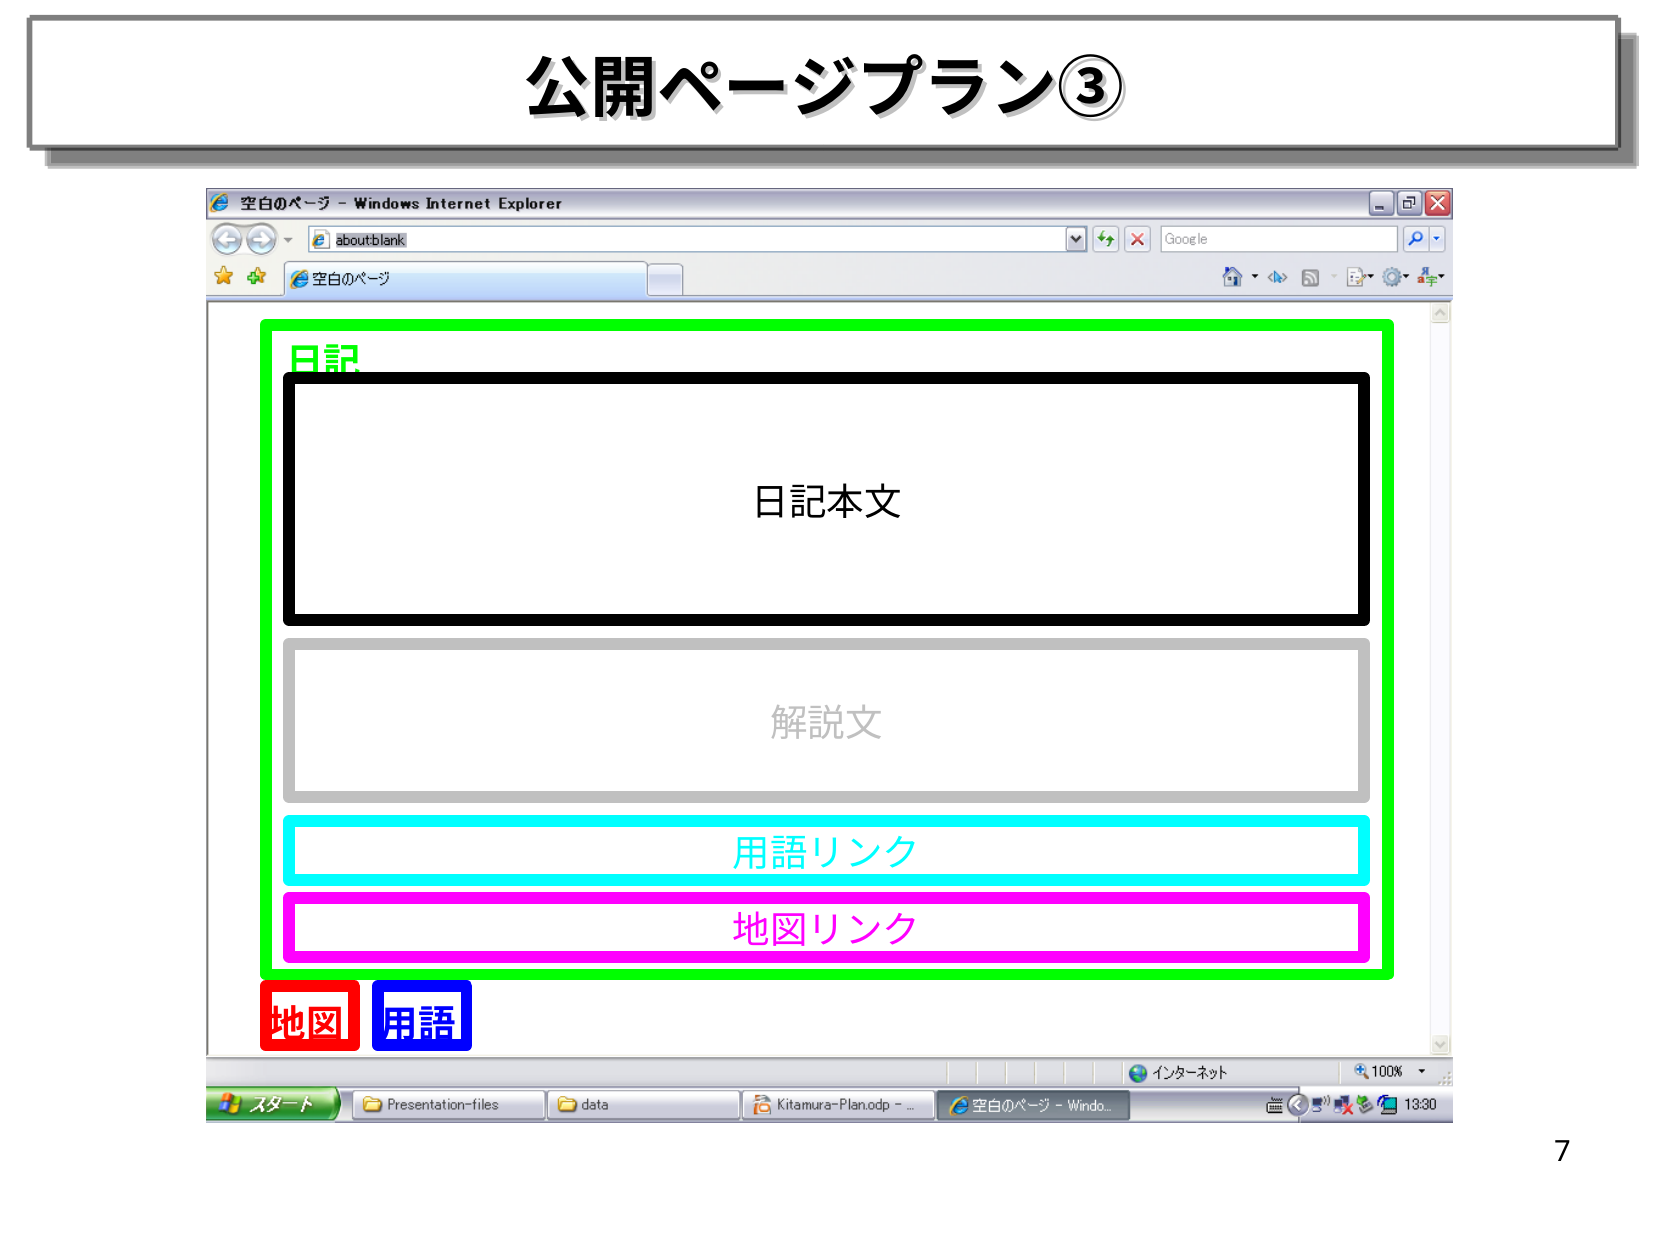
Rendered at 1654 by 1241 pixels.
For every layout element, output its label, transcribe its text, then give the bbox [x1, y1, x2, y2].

picture [206, 188, 1453, 1123]
text_box 日記本文 [289, 377, 1365, 621]
text_box 解説文 [289, 643, 1365, 798]
text_box 用語 [366, 986, 471, 1042]
text_box 用語リンク [289, 820, 1365, 880]
text_box 日記 [271, 324, 376, 381]
text_box 地図リンク [289, 897, 1365, 957]
text_box 地図 [253, 986, 359, 1042]
text_box 公開ページプラン③ [29, 17, 1619, 148]
